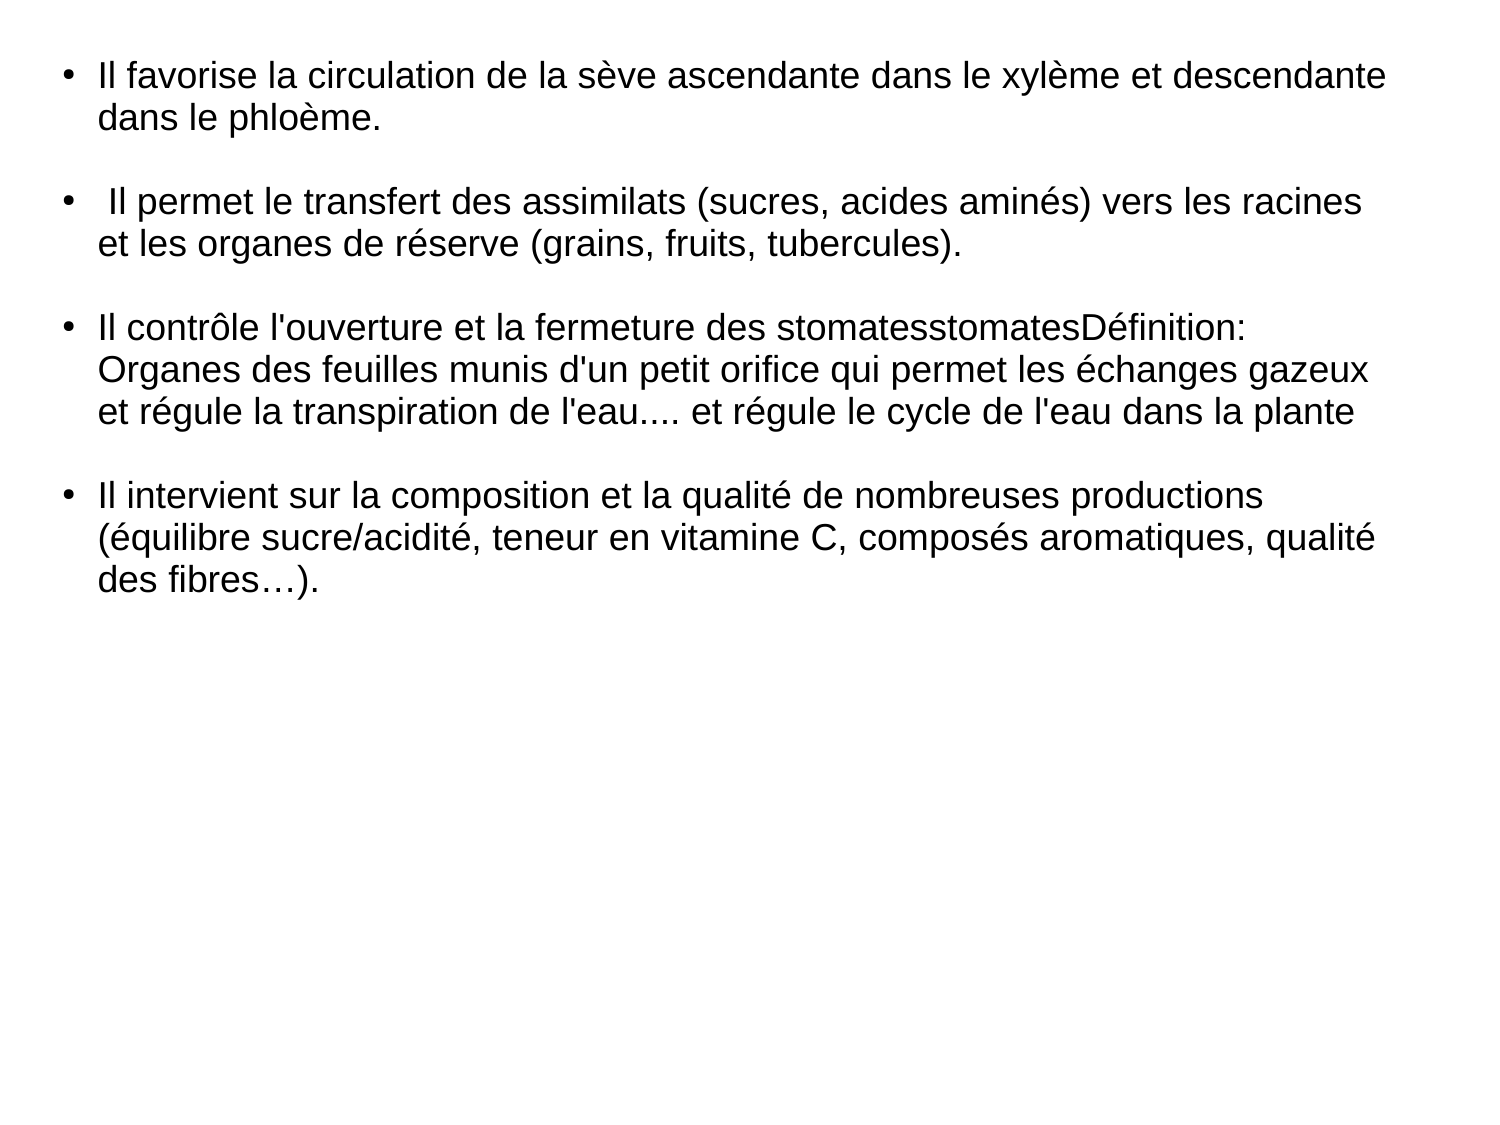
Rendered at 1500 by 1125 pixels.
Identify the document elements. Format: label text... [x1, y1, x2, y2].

text_box Il favorise la circulation de la sève ascendante dans le xylème et descendante dans le phloème. Il permet le transfert des assimilats (sucres, acides aminés) vers les racines et les organes de réserve (grains, fruits, tubercules). Il contrôle l'ouverture et la fermeture des stomatesstomatesDéfinition: Organes des feuilles munis d'un petit orifice qui permet les échanges gazeux et régule la transpiration de l'eau.... et régule le cycle de l'eau dans la plante Il intervient sur la composition et la qualité de nombreuses productions (équilibre sucre/acidité, teneur en vitamine C, composés aromatiques, qualité des fibres…). [47, 47, 1406, 609]
